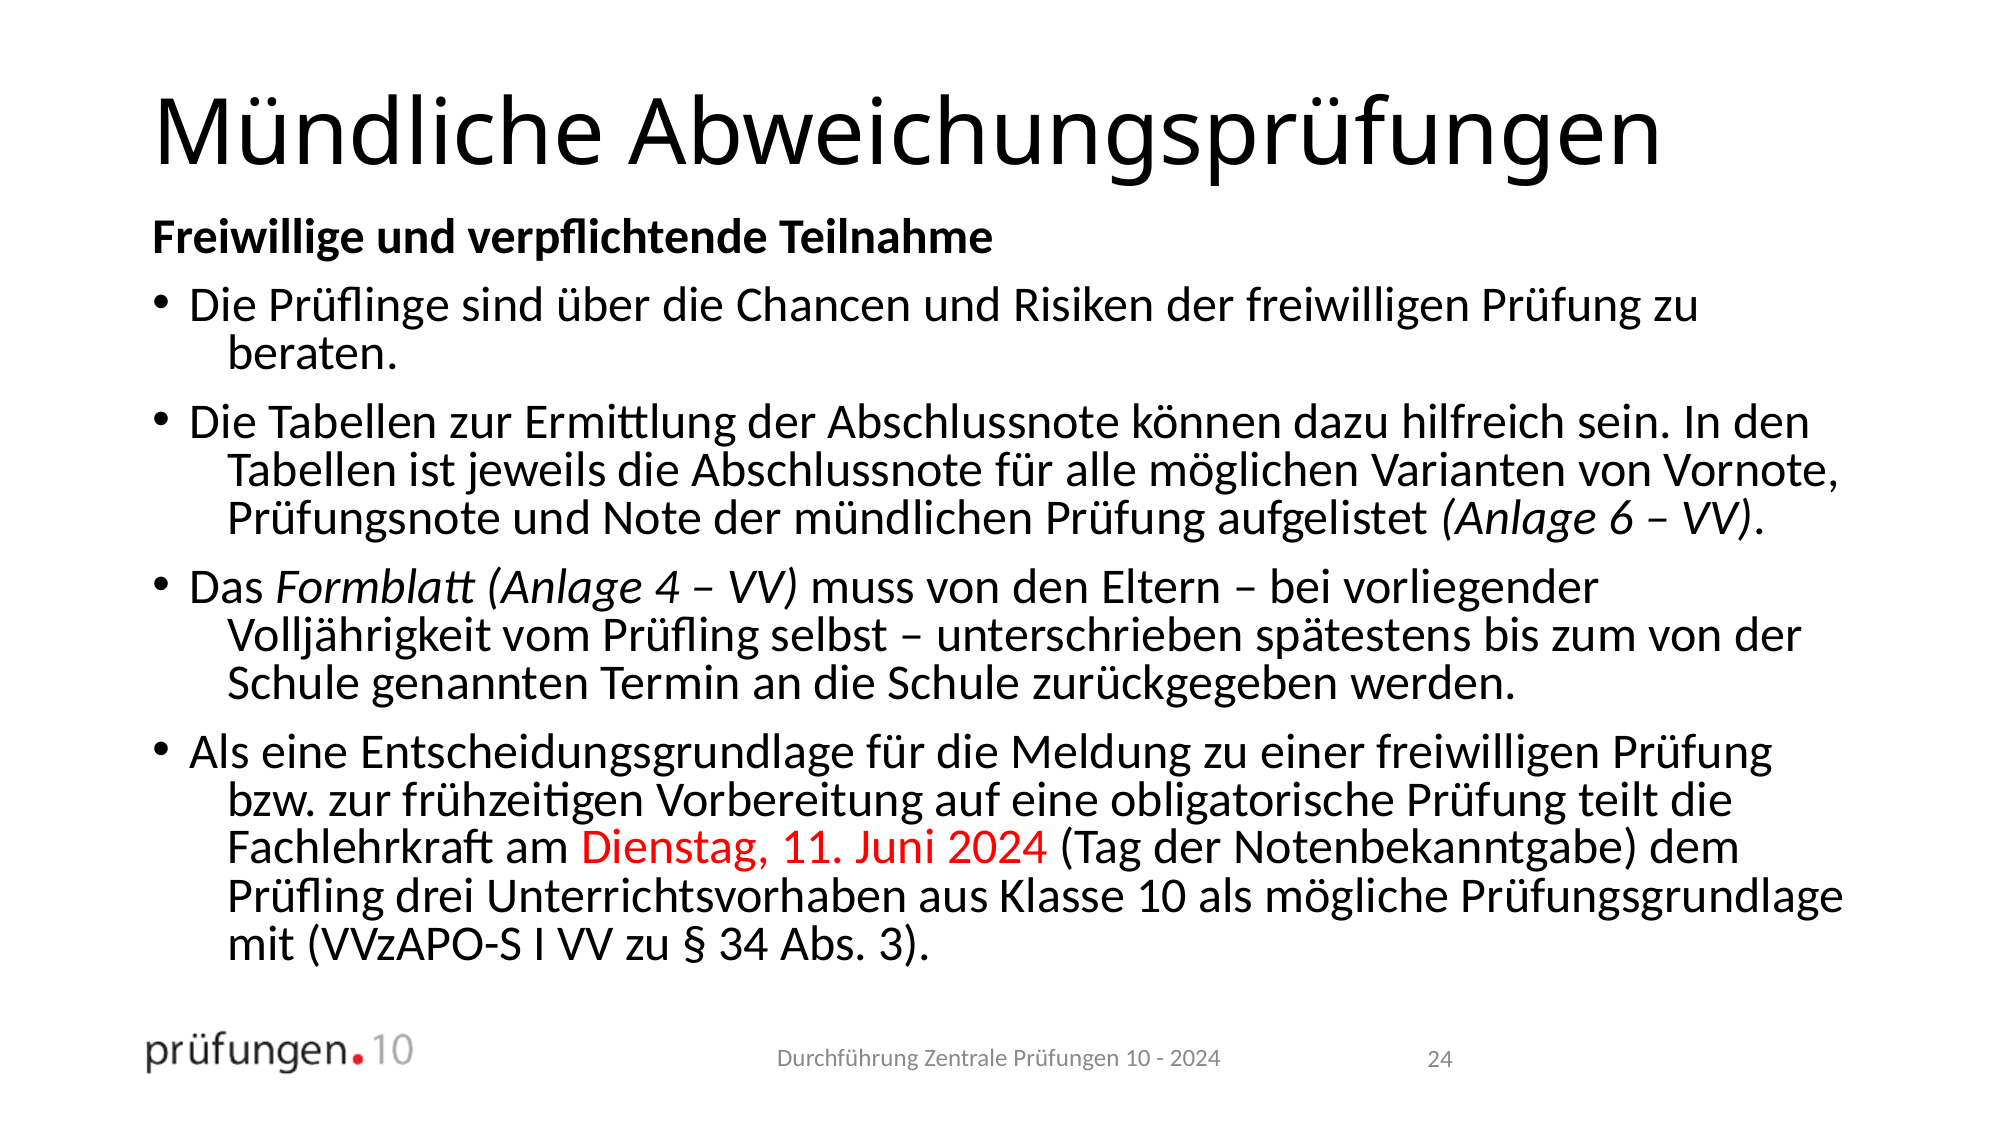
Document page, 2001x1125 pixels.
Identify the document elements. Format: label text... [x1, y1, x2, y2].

title Mündliche Abweichungsprüfungen [137, 77, 1863, 193]
list Freiwillige und verpflichtende Teilnahme Die Prüflinge sind über die Chancen und Risiken der freiwilligen Prüfung zu beraten. Die Tabellen zur Ermittlung der Abschlussnote können dazu hilfreich sein. In den Tabellen ist jeweils die Abschlussnote für alle möglichen Varianten von Vornote, Prüfungsnote und Note der mündlichen Prüfung aufgelistet (Anlage 6 – VV). Das Formblatt (Anlage 4 – VV) muss von den Eltern – bei vorliegender Volljährigkeit vom Prüfling selbst – unterschrieben spätestens bis zum von der Schule genannten Termin an die Schule zurückgegeben werden. Als eine Entscheidungsgrundlage für die Meldung zu einer freiwilligen Prüfung bzw. zur frühzeitigen Vorbereitung auf eine obligatorische Prüfung teilt die Fachlehrkraft am Dienstag, 11. Juni 2024 (Tag der Notenbekanntgabe) dem Prüfling drei Unterrichtsvorhaben aus Klasse 10 als mögliche Prüfungsgrundlage mit (VVzAPO-S I VV zu § 34 Abs. 3). [137, 207, 1863, 1014]
text_box [1412, 1027, 1863, 1088]
